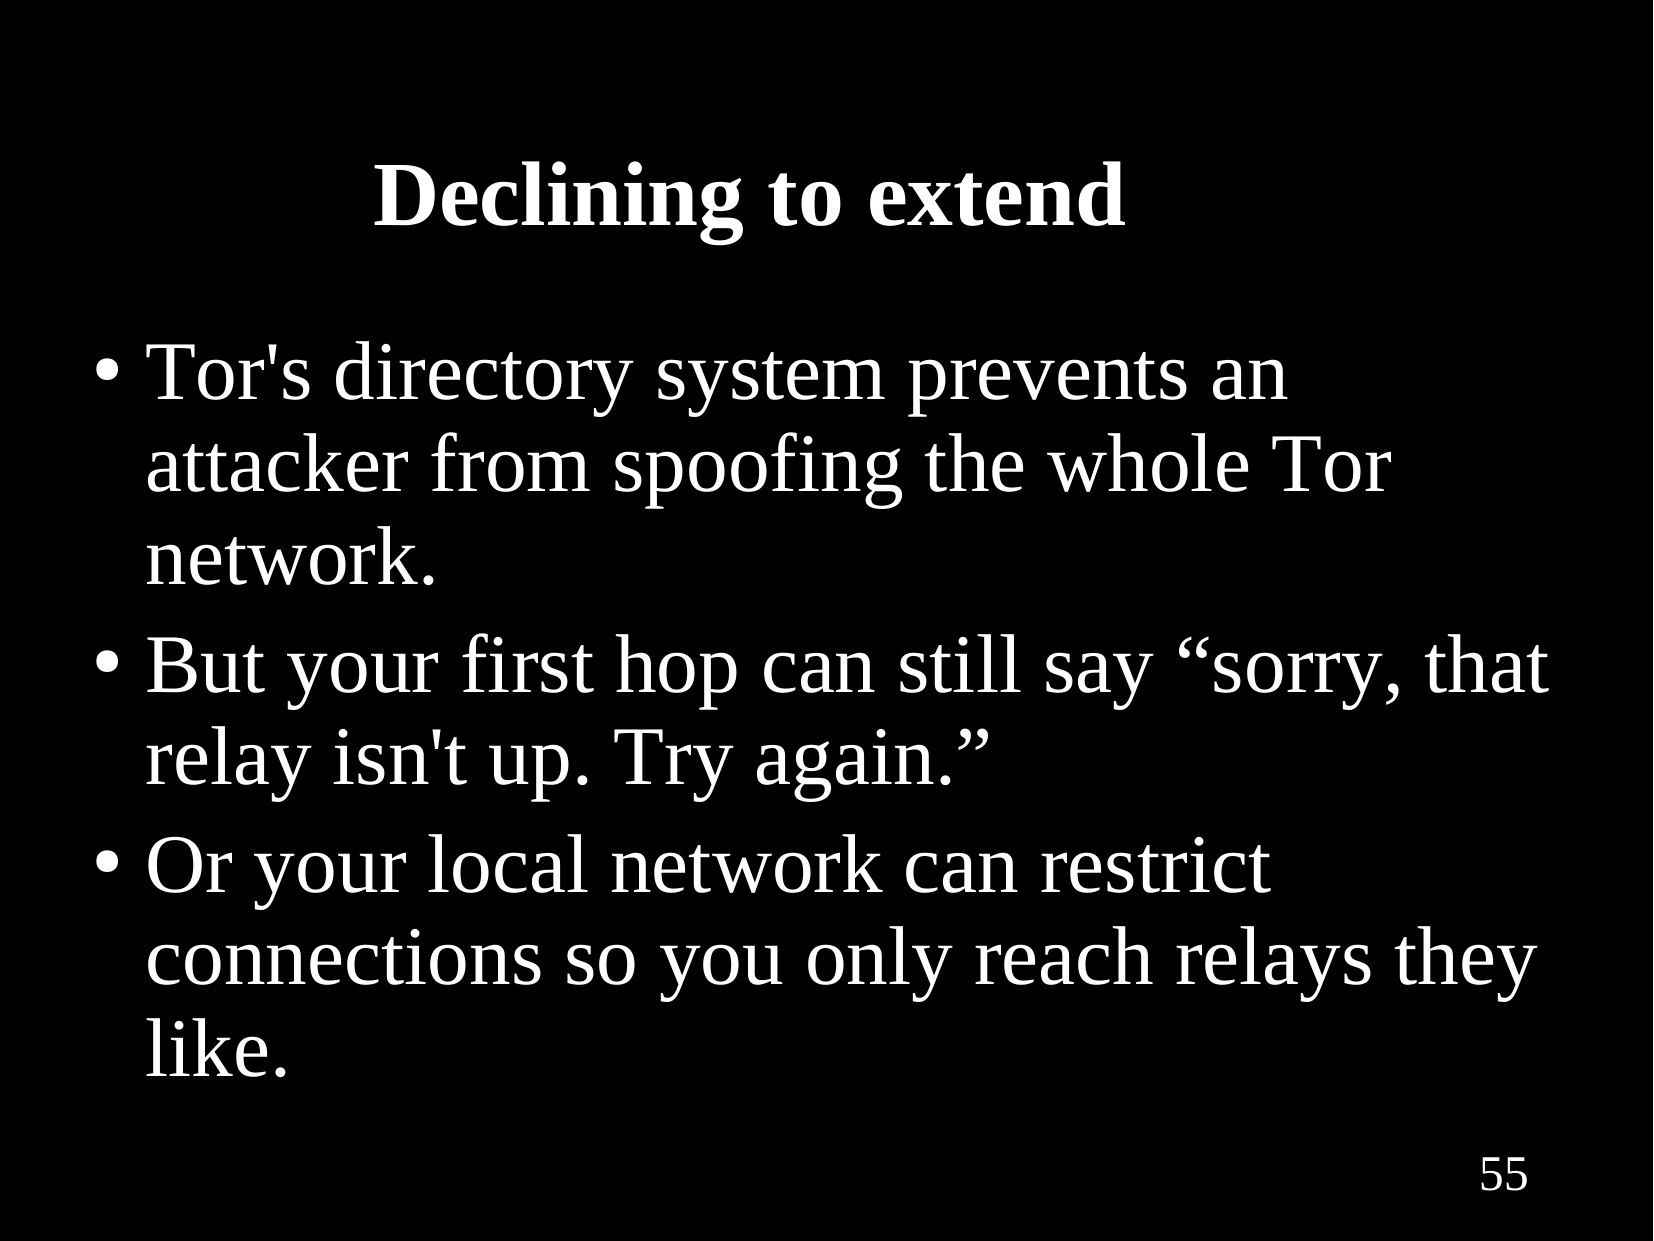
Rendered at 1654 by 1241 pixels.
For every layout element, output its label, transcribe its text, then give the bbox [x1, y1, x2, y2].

list Tor's directory system prevents an attacker from spoofing the whole Tor network. But your first hop can still say “sorry, that relay isn't up. Try again.” Or your local network can restrict connections so you only reach relays they like. [74, 325, 1566, 1123]
title Declining to extend [112, 100, 1388, 289]
